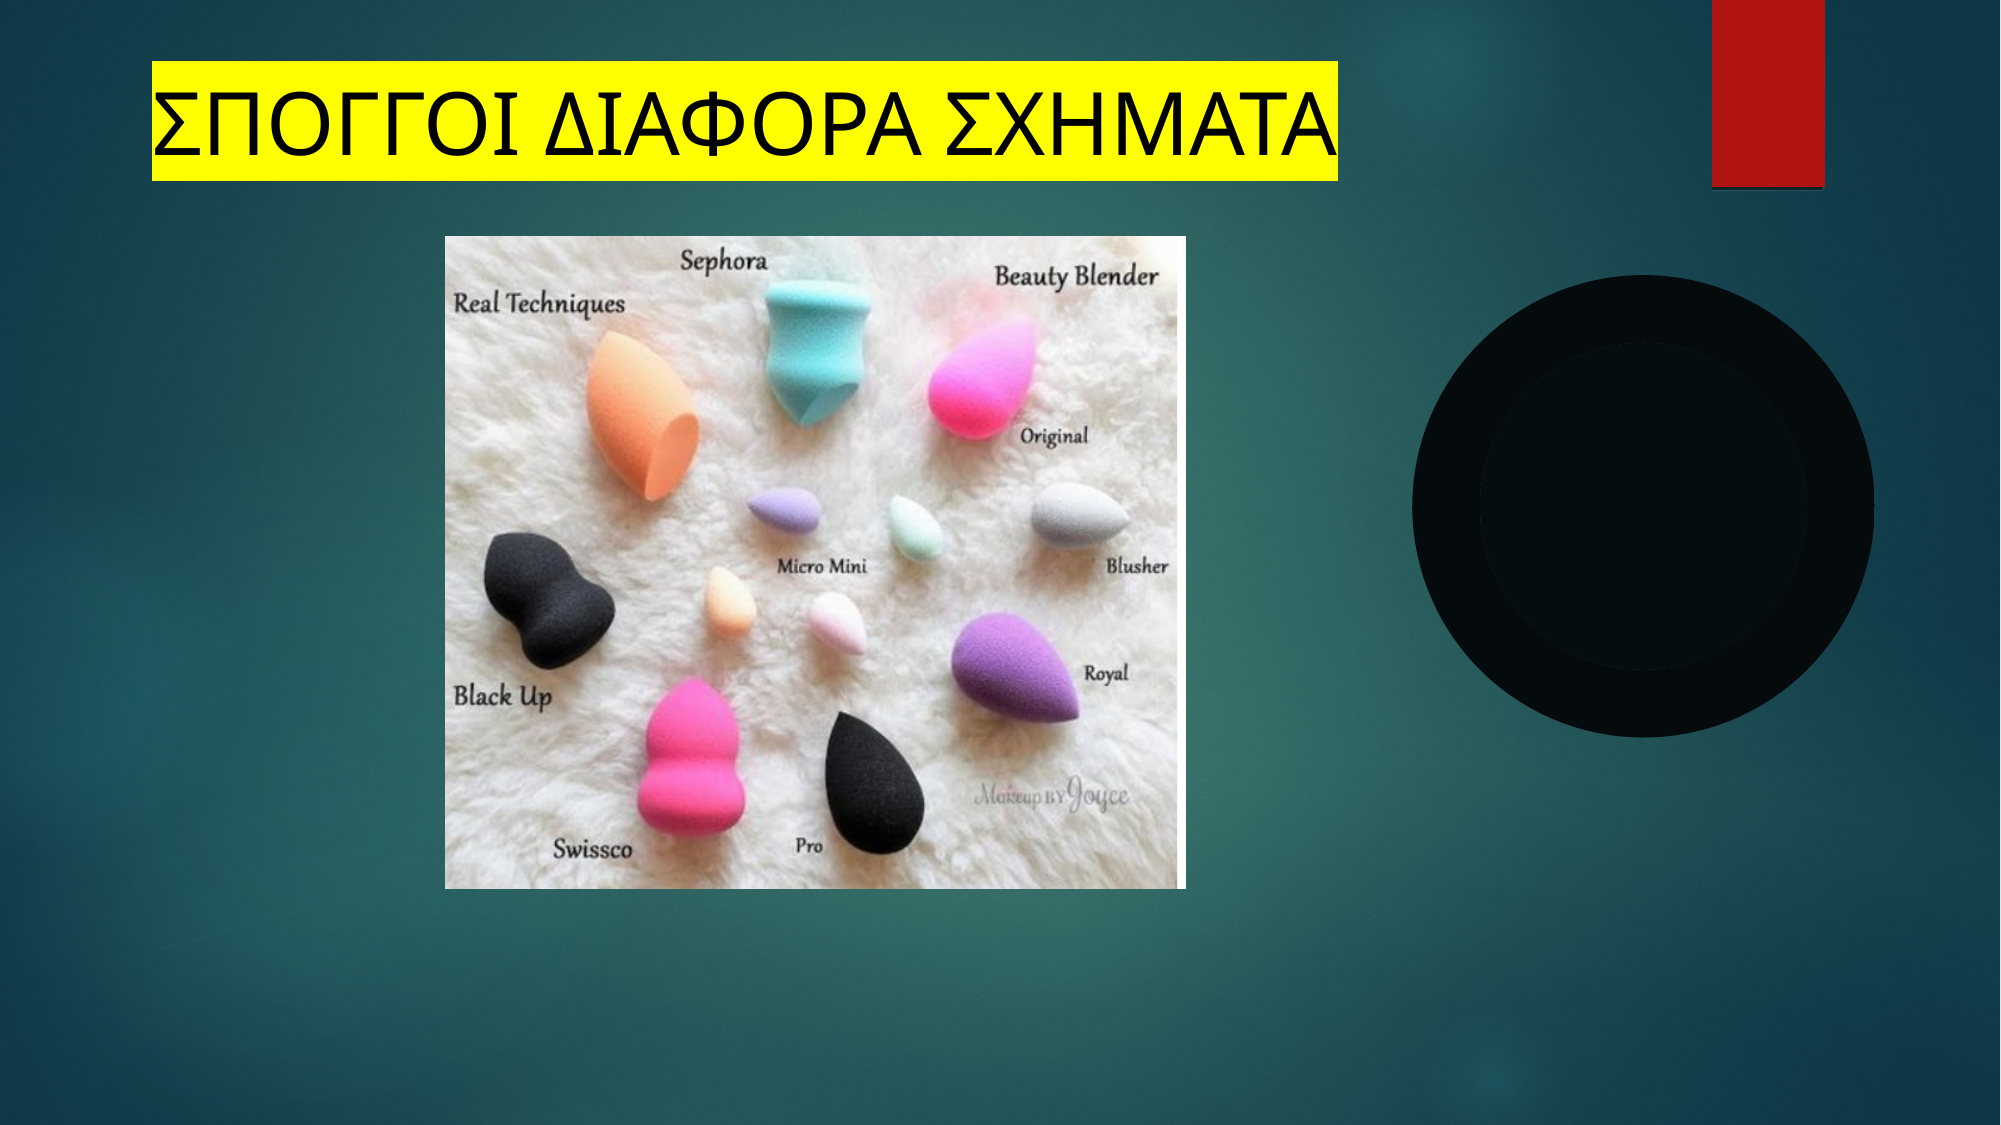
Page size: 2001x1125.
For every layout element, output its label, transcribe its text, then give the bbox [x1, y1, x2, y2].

title ΣΠΟΓΓΟΙ ΔΙΑΦΟΡΑ ΣΧΗΜΑΤΑ [137, 59, 1560, 205]
picture [445, 236, 1186, 889]
